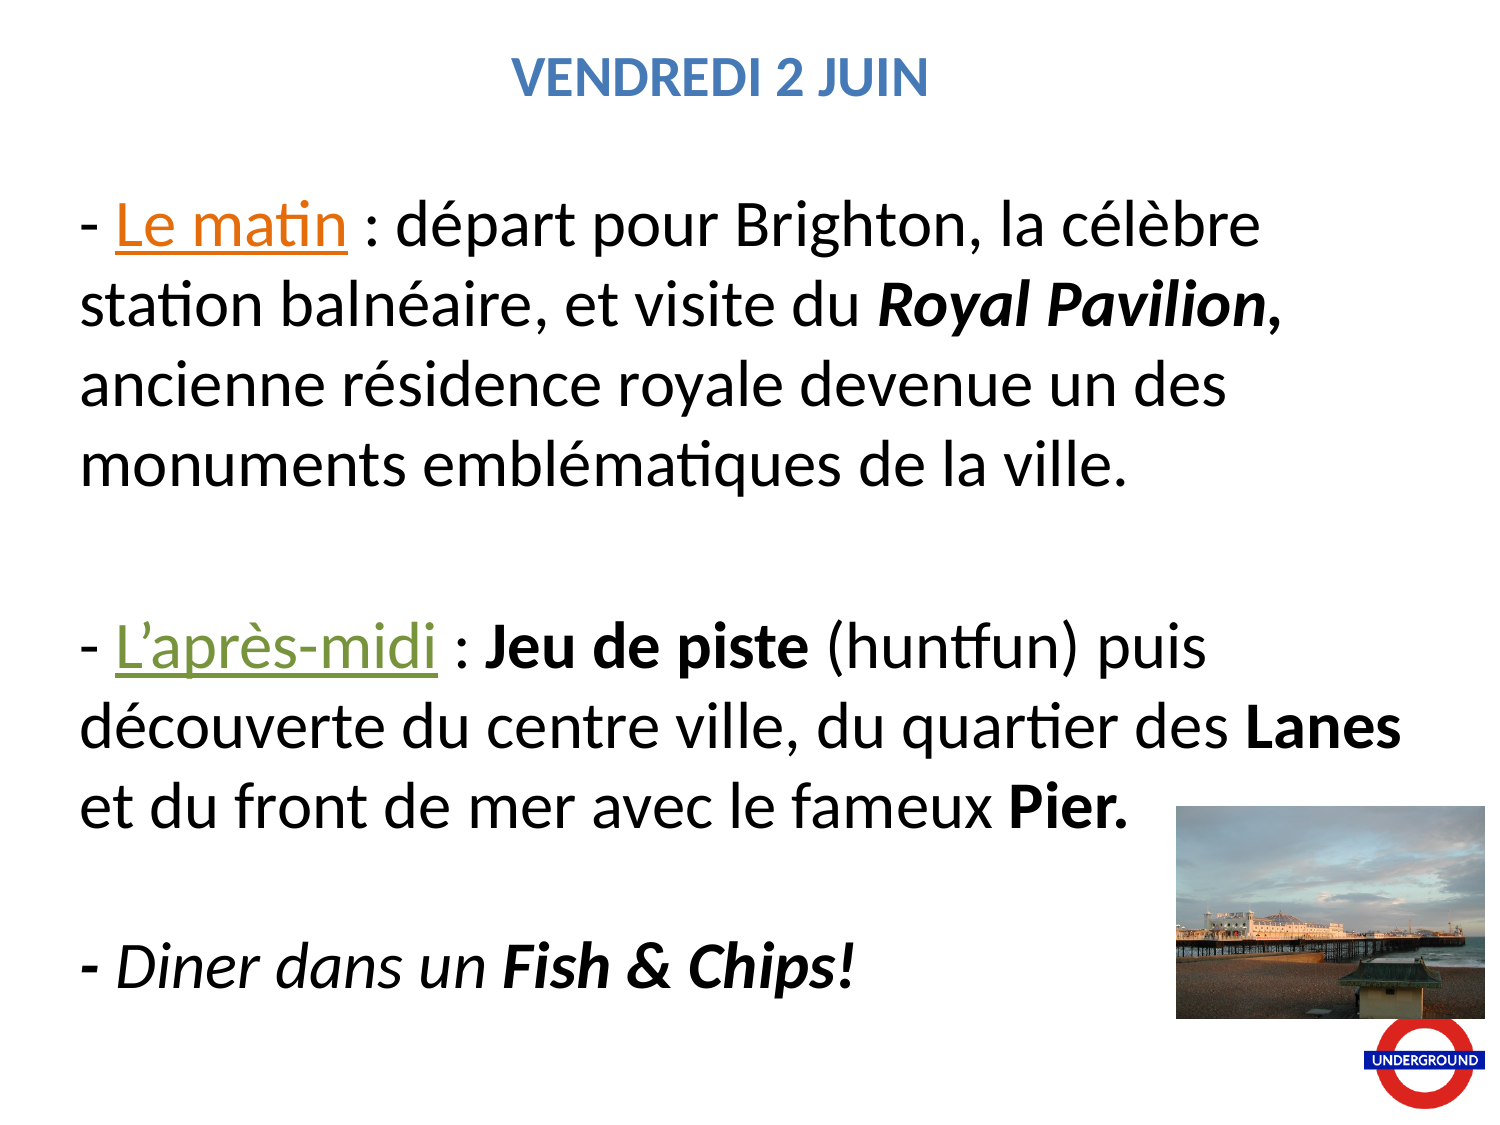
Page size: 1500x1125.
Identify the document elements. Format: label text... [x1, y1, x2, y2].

picture [1176, 806, 1485, 1110]
text_box - Le matin : départ pour Brighton, la célèbre station balnéaire, et visite du Royal Pavilion, ancienne résidence royale devenue un des monuments emblématiques de la ville. [64, 172, 1447, 508]
text_box - L’après-midi : Jeu de piste (huntfun) puis découverte du centre ville, du quartier des Lanes et du front de mer avec le fameux Pier. - Diner dans un Fish & Chips! [64, 515, 1424, 1090]
title VENDREDI 2 JUIN [454, 30, 987, 147]
